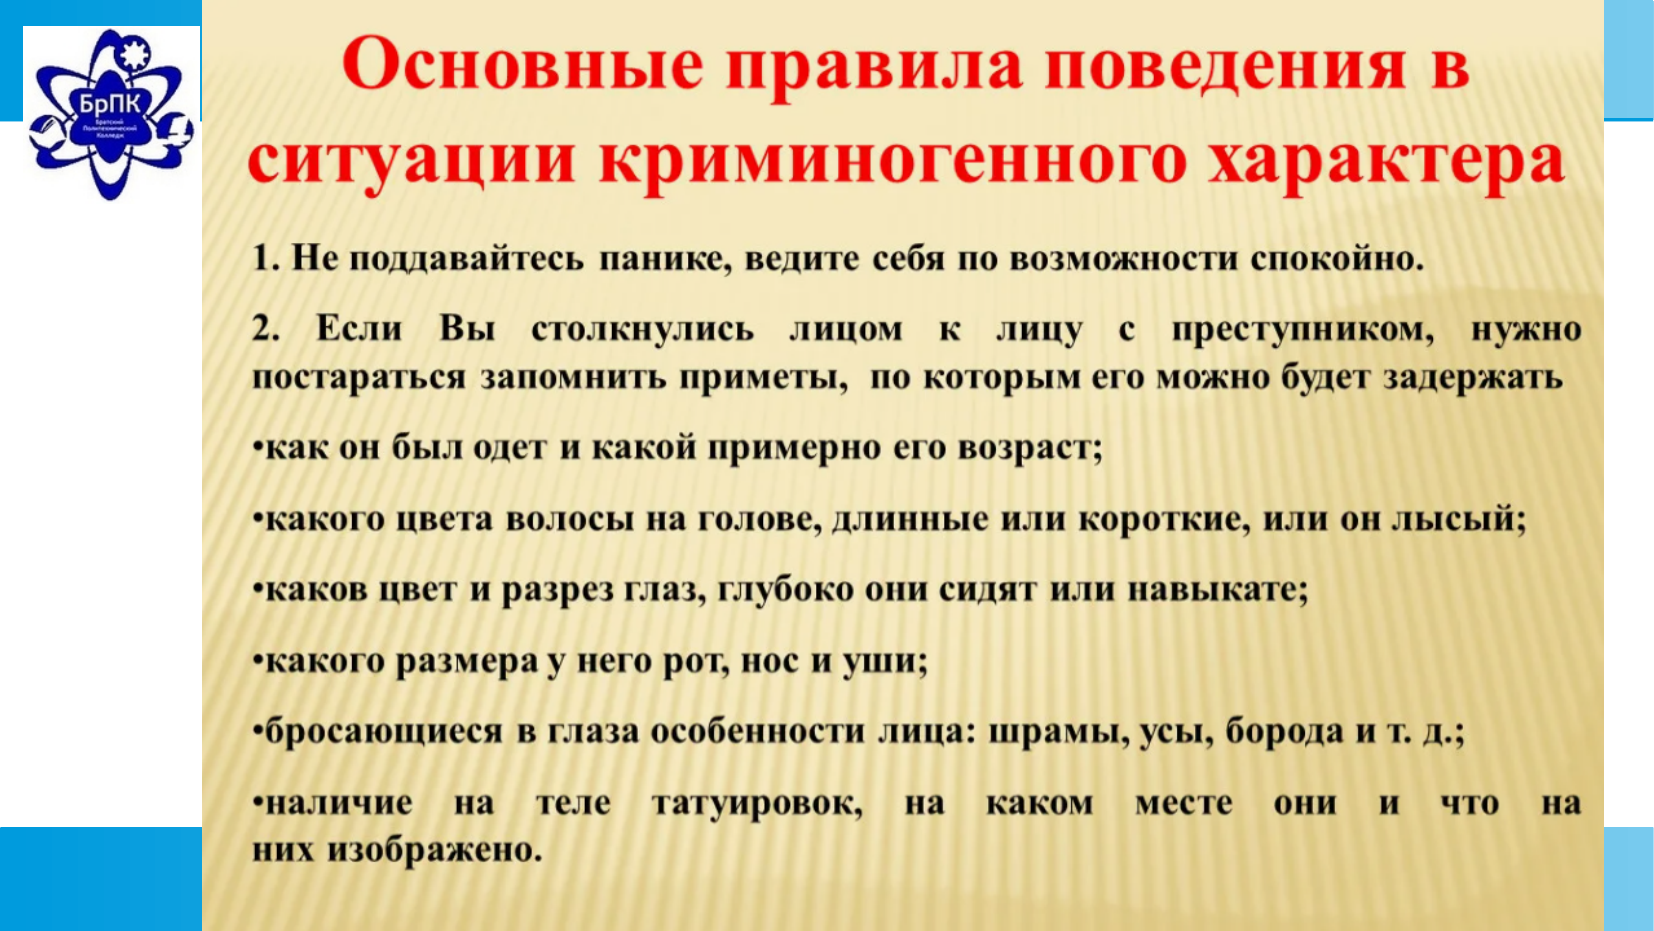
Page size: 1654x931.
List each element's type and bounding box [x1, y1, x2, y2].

picture [23, 27, 200, 204]
picture [202, 0, 1604, 931]
